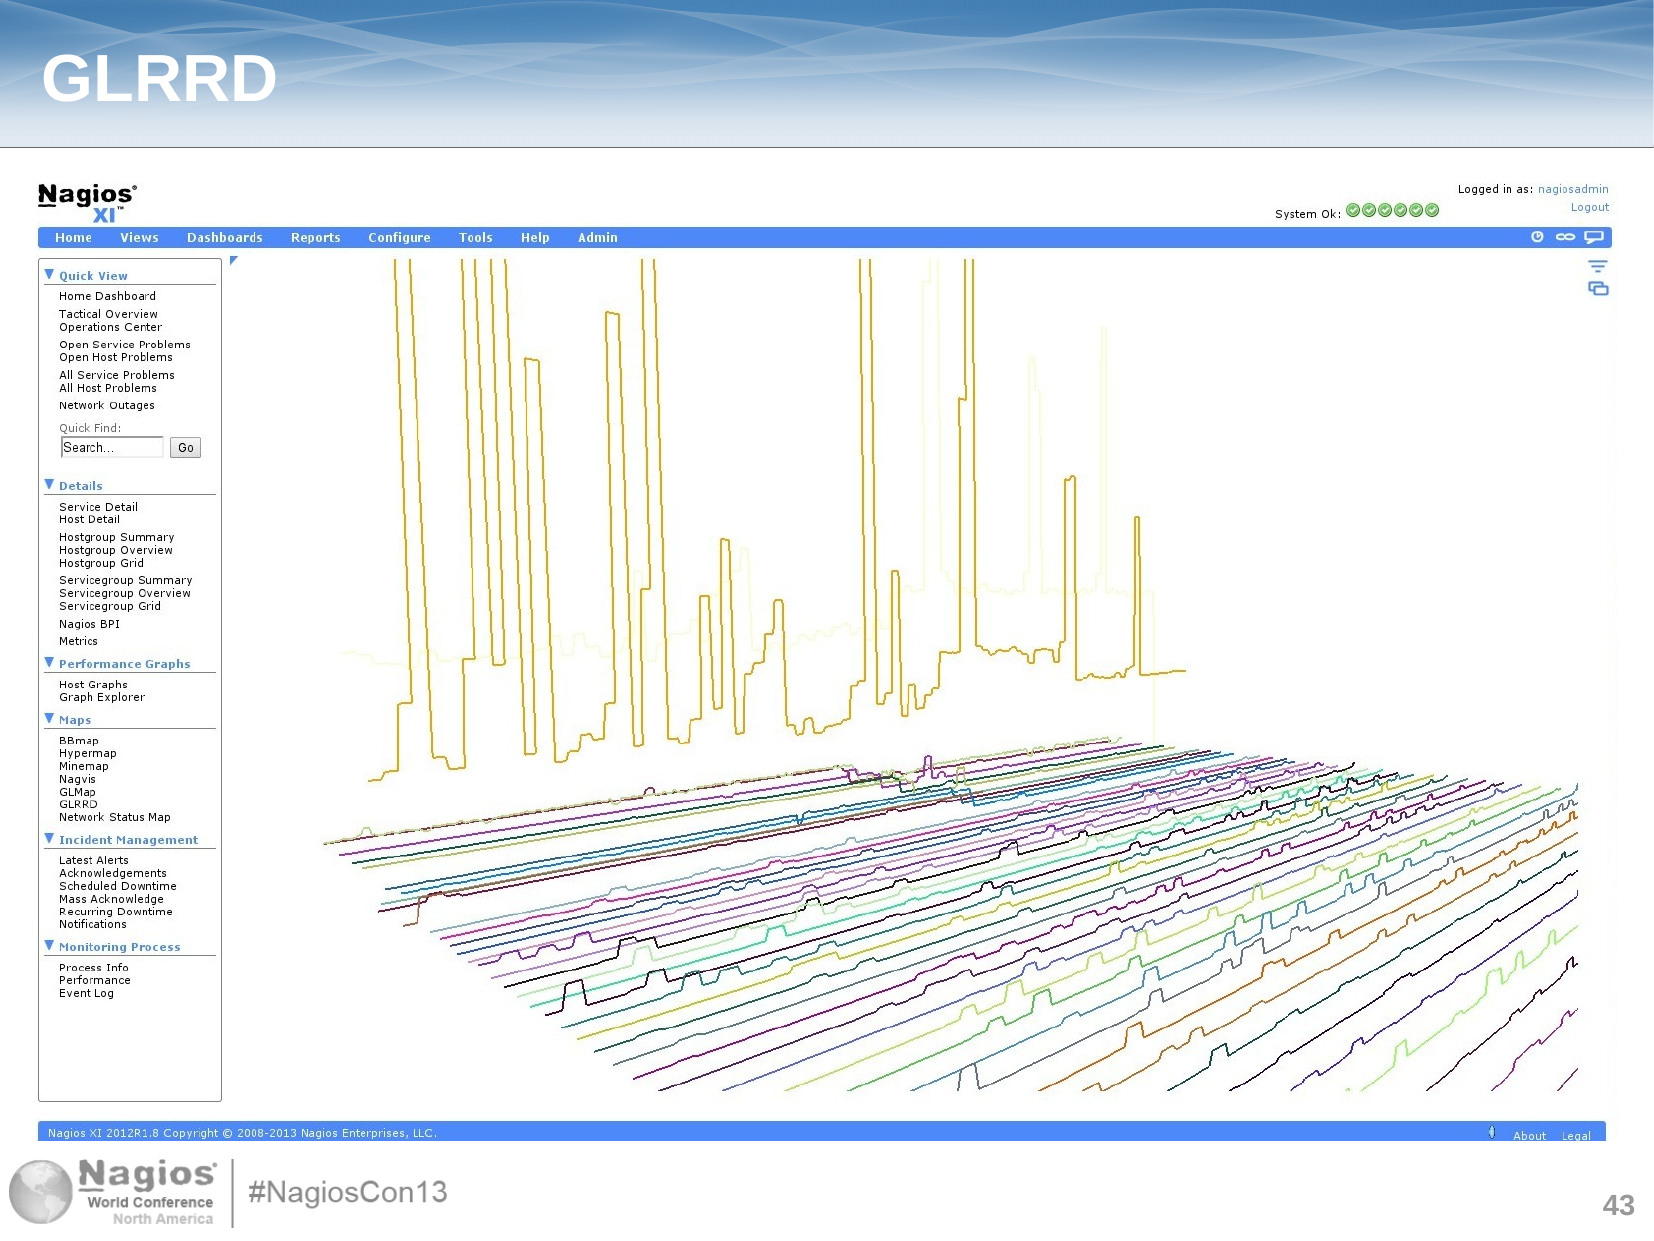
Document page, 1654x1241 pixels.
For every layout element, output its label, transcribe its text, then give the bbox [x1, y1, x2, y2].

title GLRRD [41, 29, 1248, 127]
picture [9, 1159, 453, 1228]
picture [0, 0, 1654, 147]
picture [36, 175, 1618, 1141]
